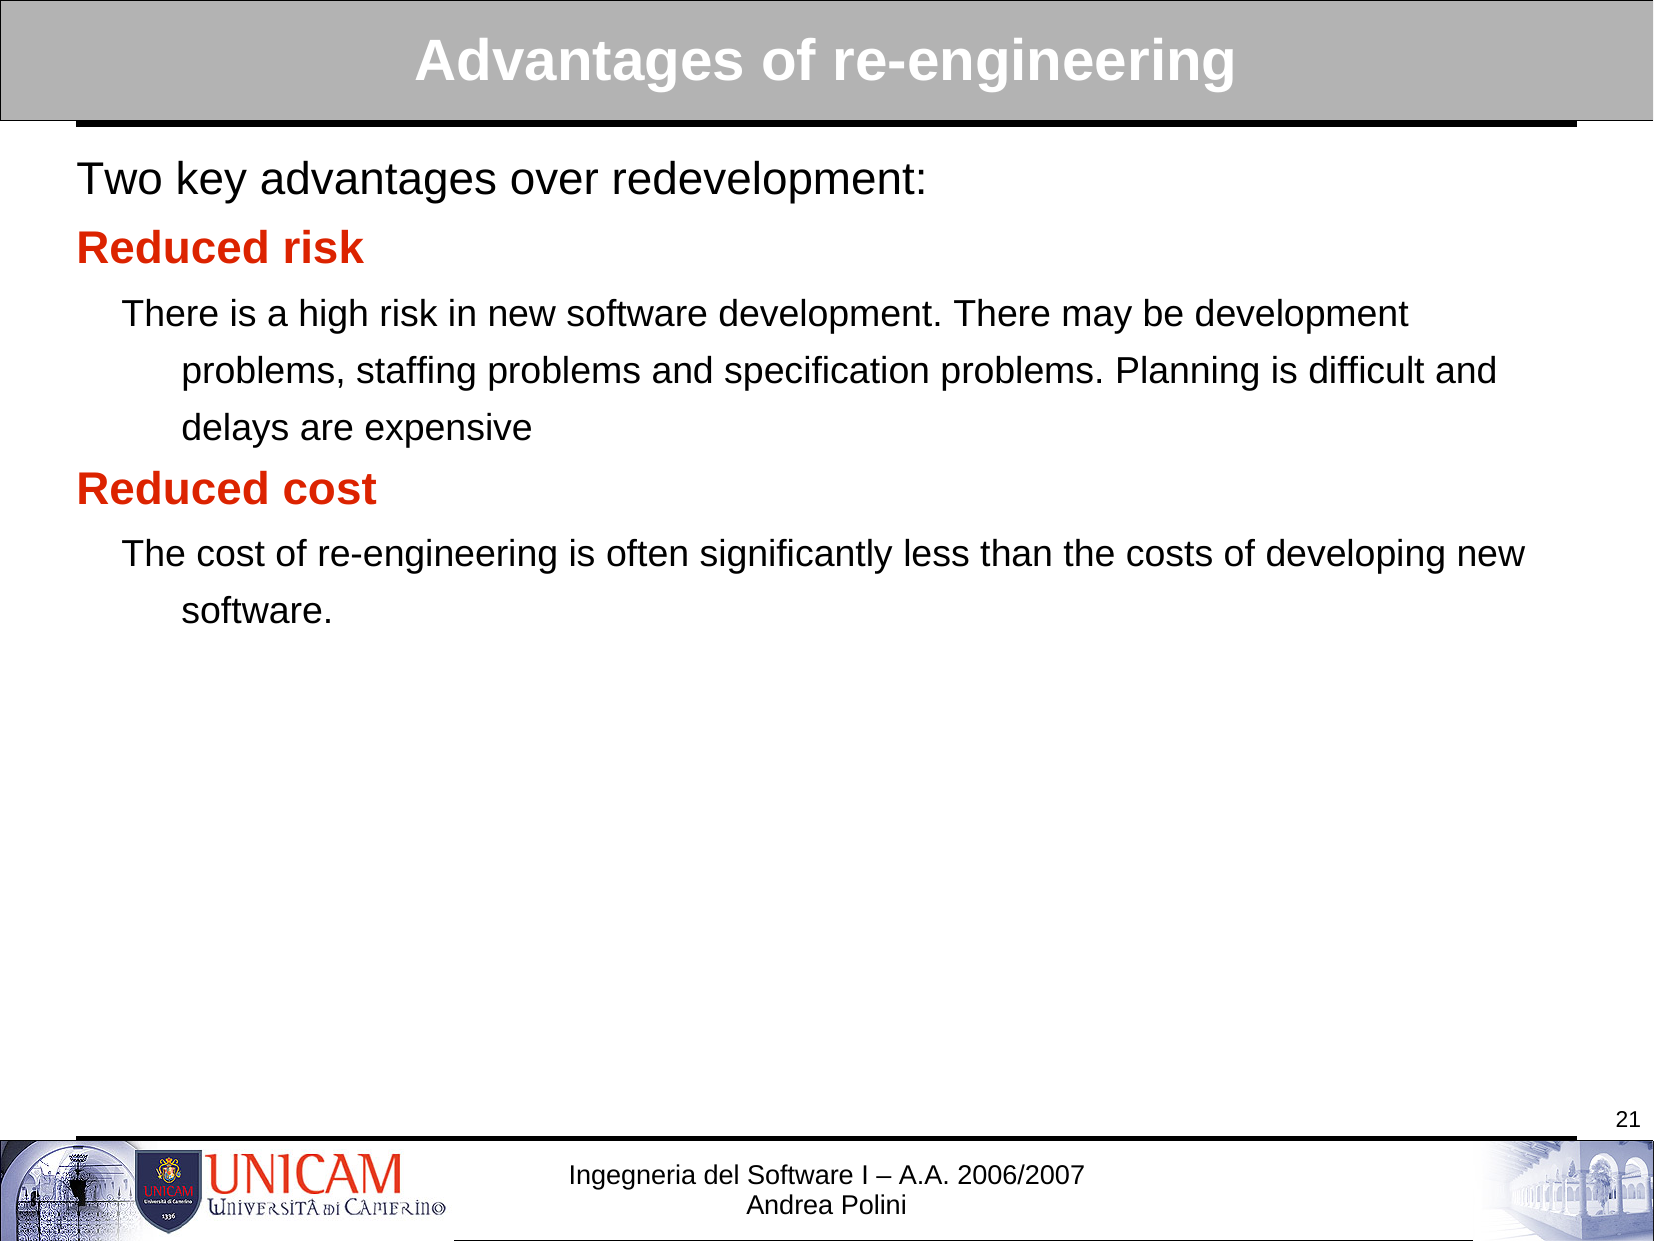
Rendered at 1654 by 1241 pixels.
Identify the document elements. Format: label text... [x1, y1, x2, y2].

picture [1473, 1141, 1654, 1241]
picture [0, 1141, 454, 1241]
list Two key advantages over redevelopment: Reduced risk There is a high risk in new software development. There may be development problems, staffing problems and specification problems. Planning is difficult and delays are expensive Reduced cost The cost of re-engineering is often significantly less than the costs of developing new software. [76, 152, 1577, 769]
title Advantages of re-engineering [0, 0, 1653, 121]
